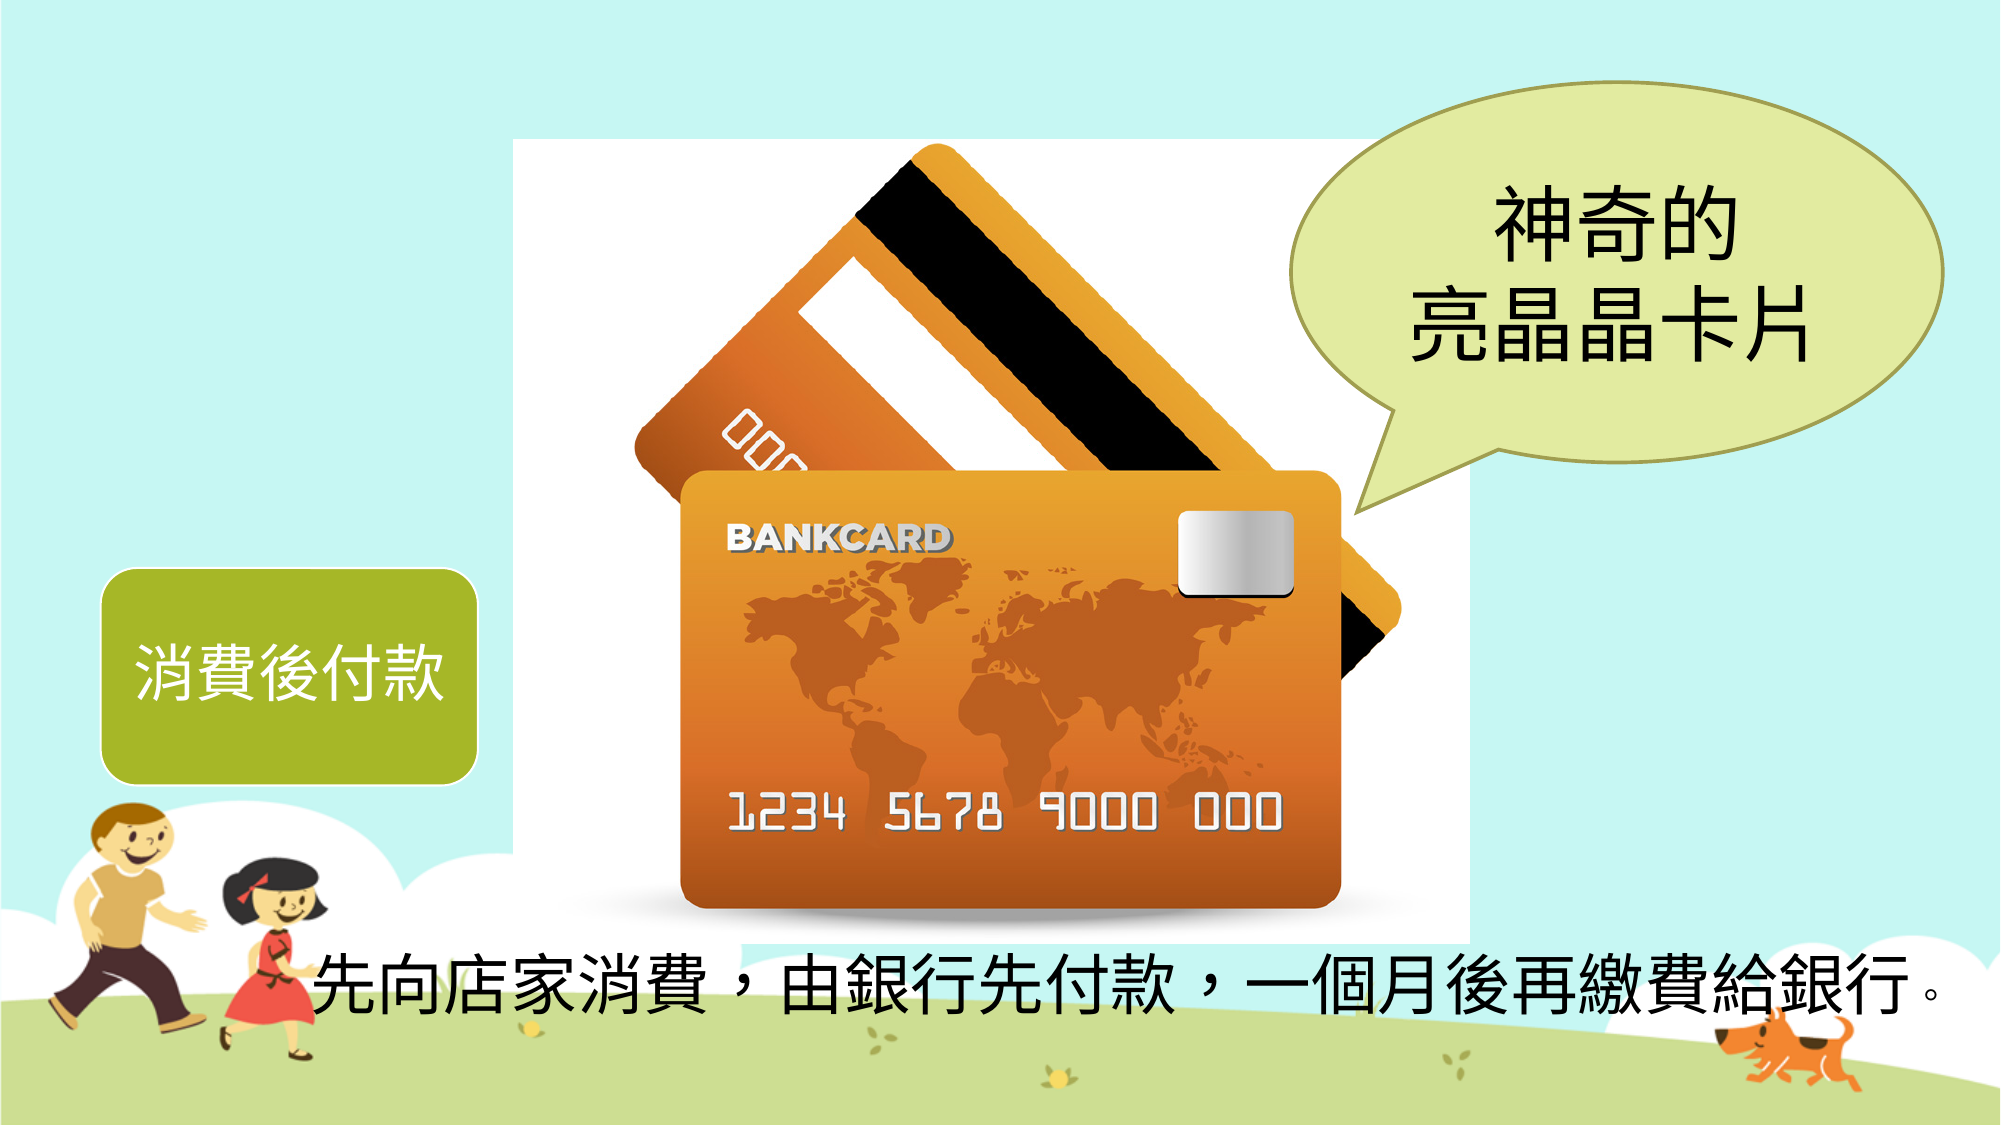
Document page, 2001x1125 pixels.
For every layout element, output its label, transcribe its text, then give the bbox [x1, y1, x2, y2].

text_box [100, 567, 478, 786]
text_box 先向店家消費，由銀行先付款，一個月後再繳費給銀行。 [295, 935, 1965, 1031]
text_box 神奇的 亮晶晶卡片 [1291, 82, 1943, 513]
picture [0, 0, 2001, 1125]
text_box 消費後付款 [111, 578, 468, 775]
